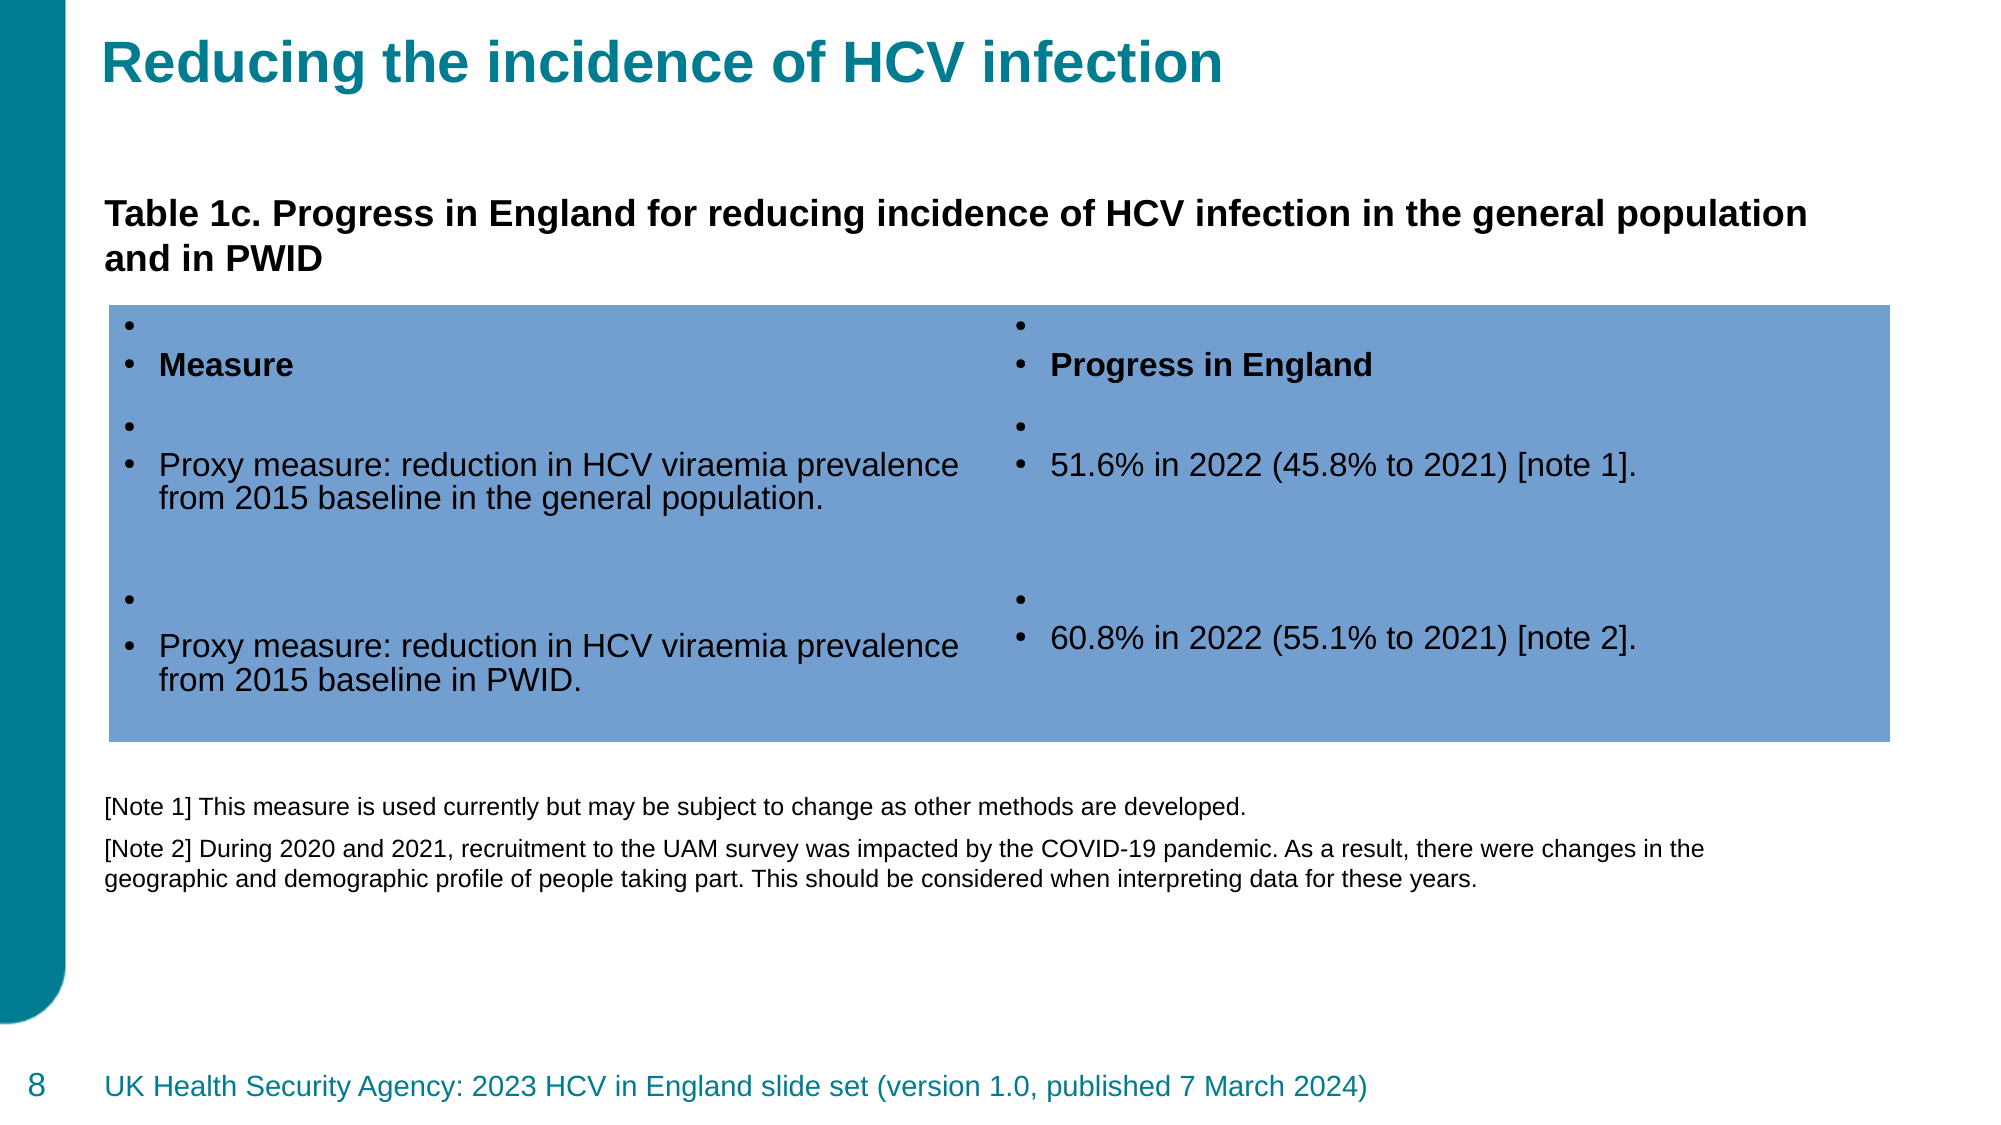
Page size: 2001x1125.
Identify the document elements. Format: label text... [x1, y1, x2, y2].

table_cell 60.8% in 2022 (55.1% to 2021) [note 2]. [1000, 578, 1890, 742]
table_cell 51.6% in 2022 (45.8% to 2021) [note 1]. [1000, 405, 1890, 578]
table_header Measure [109, 305, 1000, 405]
text_box [12, 1056, 89, 1115]
table_header Progress in England [1000, 305, 1890, 405]
title Reducing the incidence of HCV infection [86, 24, 1912, 115]
table_cell Proxy measure: reduction in HCV viraemia prevalence from 2015 baseline in the general population. [109, 405, 1000, 578]
table_cell Proxy measure: reduction in HCV viraemia prevalence from 2015 baseline in PWID. [109, 578, 1000, 742]
text_box [Note 1] This measure is used currently but may be subject to change as other methods are developed. [Note 2] During 2020 and 2021, recruitment to the UAM survey was impacted by the COVID-19 pandemic. As a result, there were changes in the geographic and demographic profile of people taking part. This should be considered when interpreting data for these years. [89, 782, 1795, 902]
list Table 1c. Progress in England for reducing incidence of HCV infection in the general population and in PWID [89, 186, 1892, 304]
text_box UK Health Security Agency: 2023 HCV in England slide set (version 1.0, published 7 March 2024) [89, 1054, 1732, 1115]
